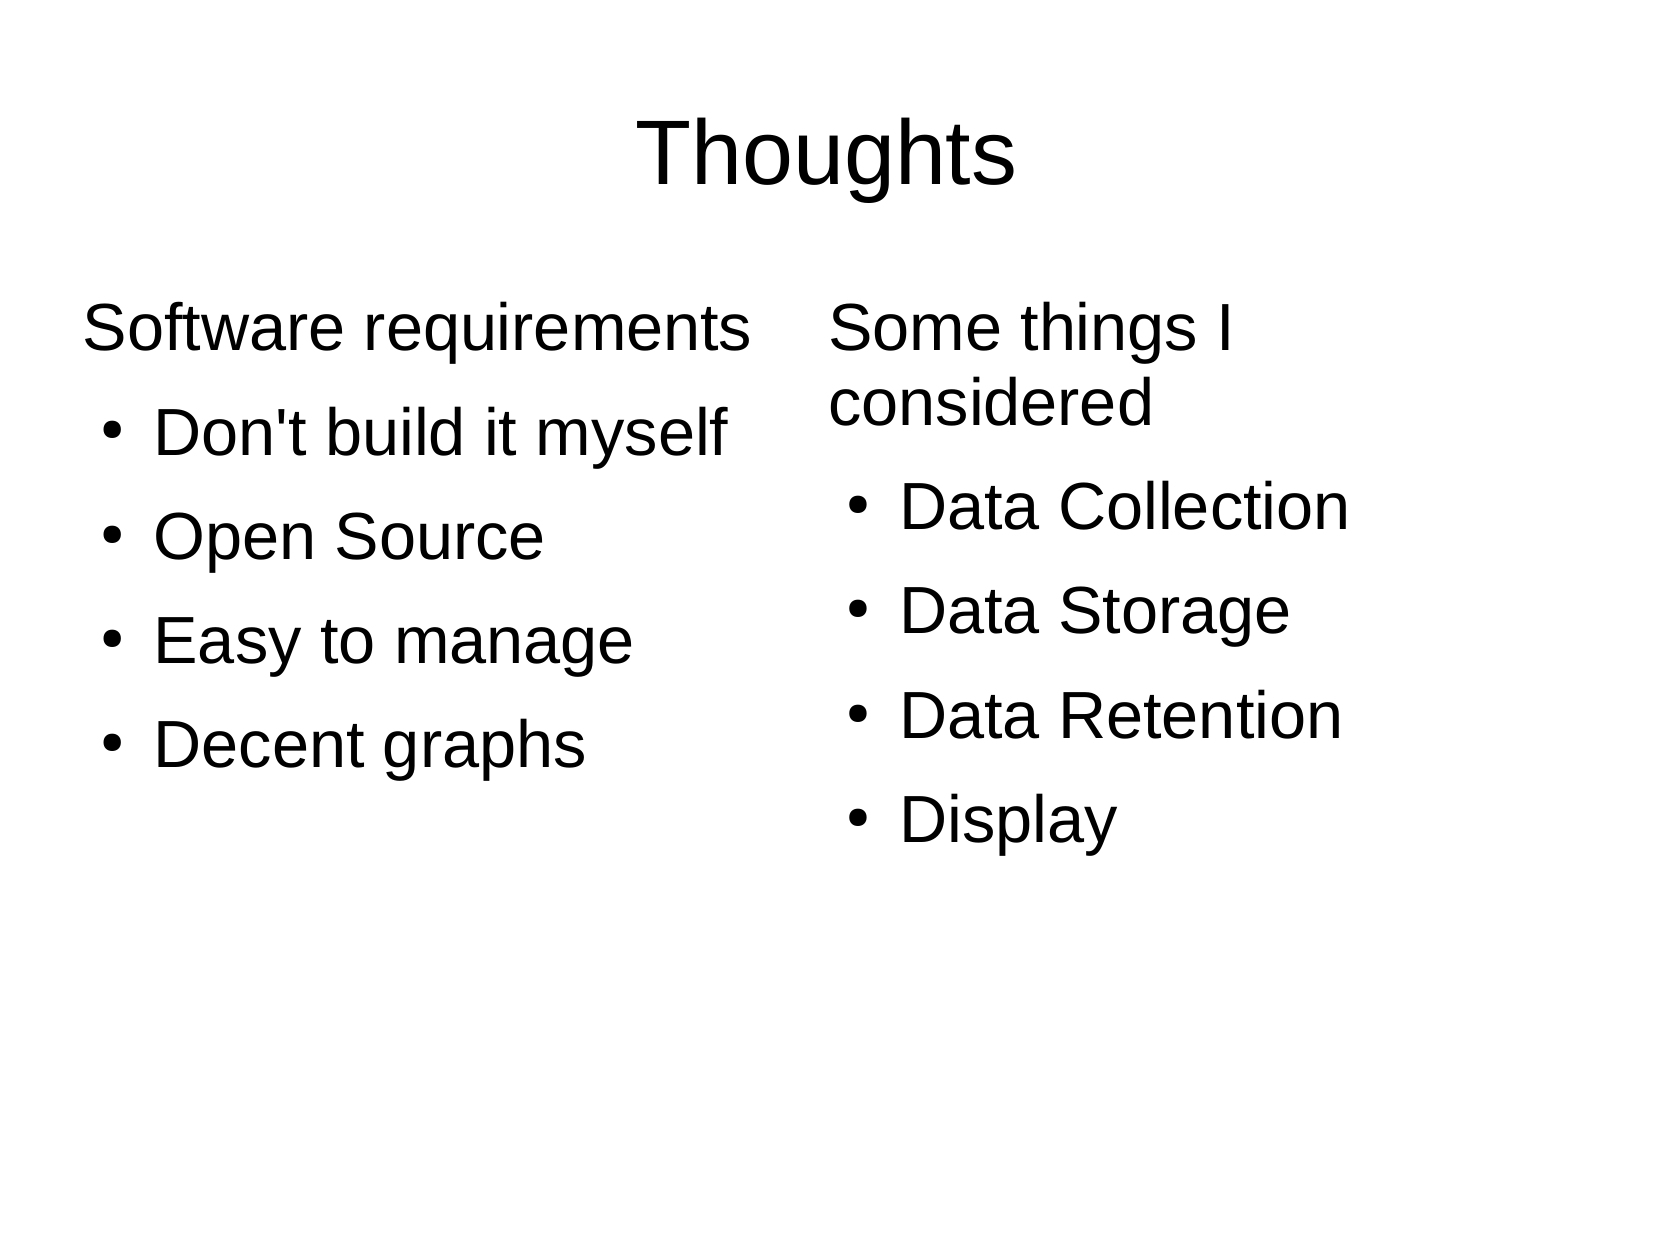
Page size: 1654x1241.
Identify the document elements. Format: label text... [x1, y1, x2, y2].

list Some things I considered Data Collection Data Storage Data Retention Display [828, 290, 1539, 1010]
title Thoughts [82, 49, 1571, 257]
list Software requirements Don't build it myself Open Source Easy to manage Decent graphs [82, 290, 793, 1010]
